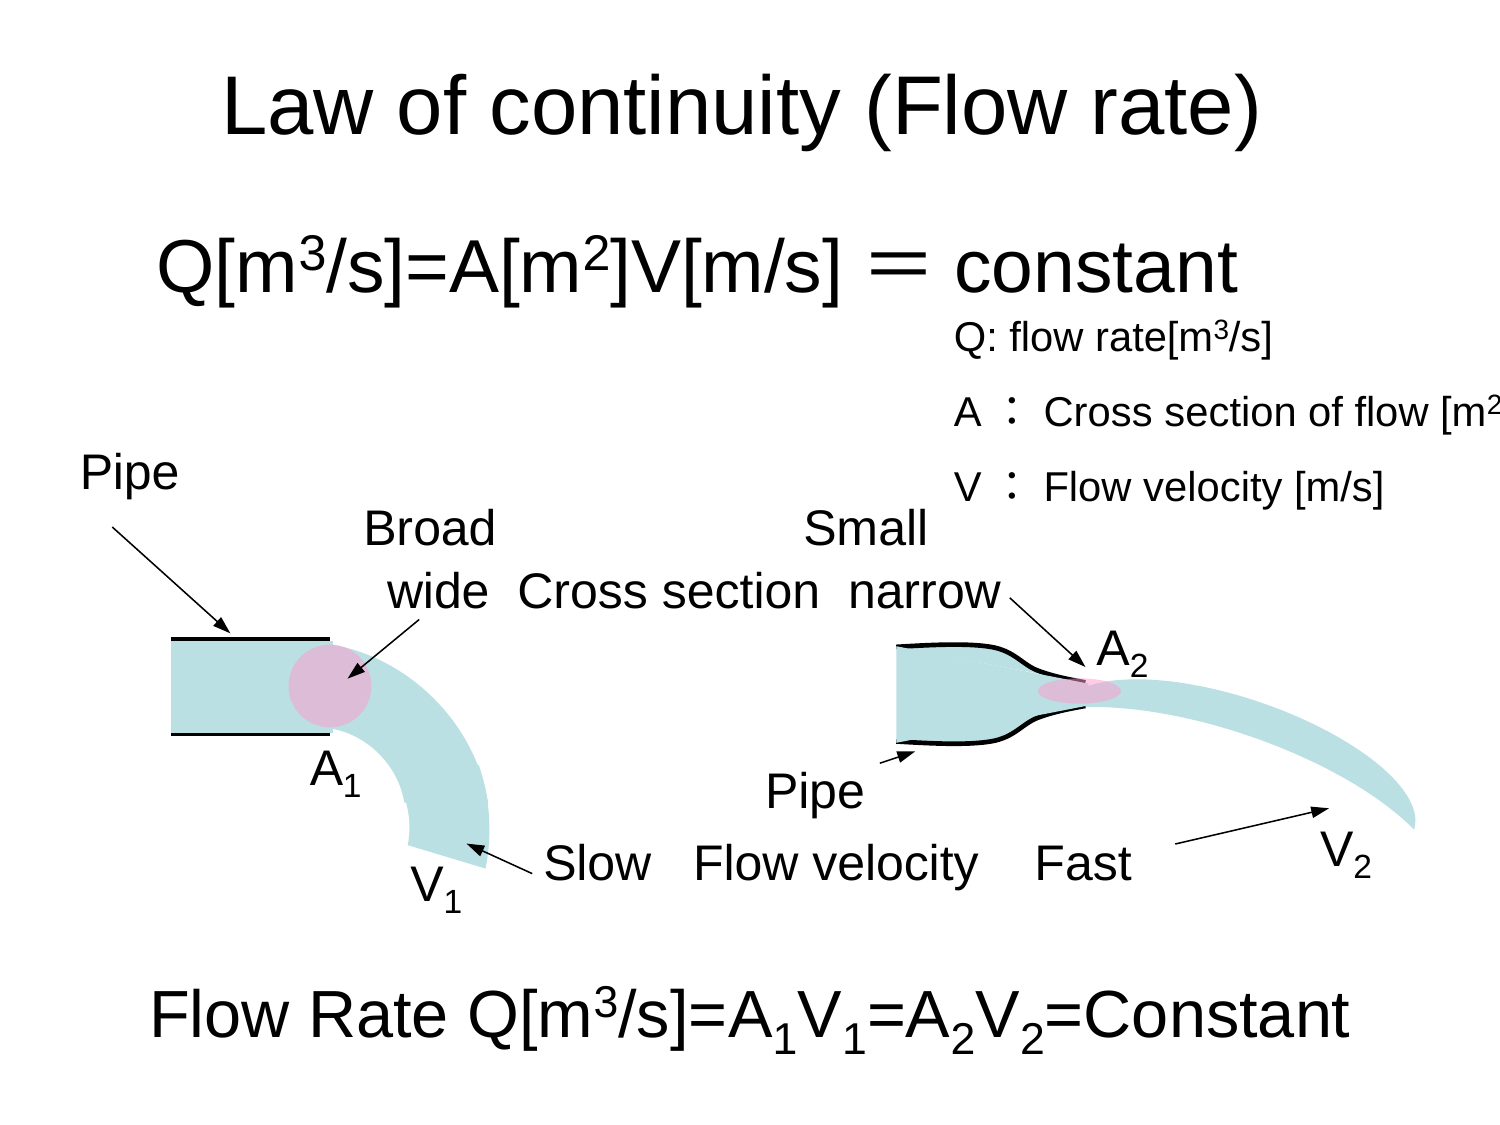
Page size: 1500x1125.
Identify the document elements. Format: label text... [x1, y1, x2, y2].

text_box V2 [1305, 809, 1387, 893]
text_box Q: flow rate[m3/s] A：Cross section of flow [m2] V：Flow velocity [m/s] [939, 302, 1500, 518]
text_box Slow Flow velocity Fast [528, 823, 1148, 899]
text_box Pipe [750, 751, 880, 827]
list Q[m3/s]=A[m2]V[m/s]＝constant [29, 209, 1471, 953]
text_box [478, 853, 488, 869]
text_box Flow Rate Q[m3/s]=A1V1=A2V2=Constant [0, 963, 1500, 1059]
text_box [171, 639, 490, 852]
text_box A2 [1081, 608, 1164, 692]
text_box A1 [295, 728, 377, 812]
title Law of continuity (Flow rate) [17, 7, 1467, 195]
text_box wide Cross section narrow [372, 551, 1016, 626]
text_box [896, 644, 1416, 830]
text_box Broad Small [348, 487, 945, 563]
text_box V1 [395, 844, 478, 928]
text_box Pipe [65, 433, 195, 508]
